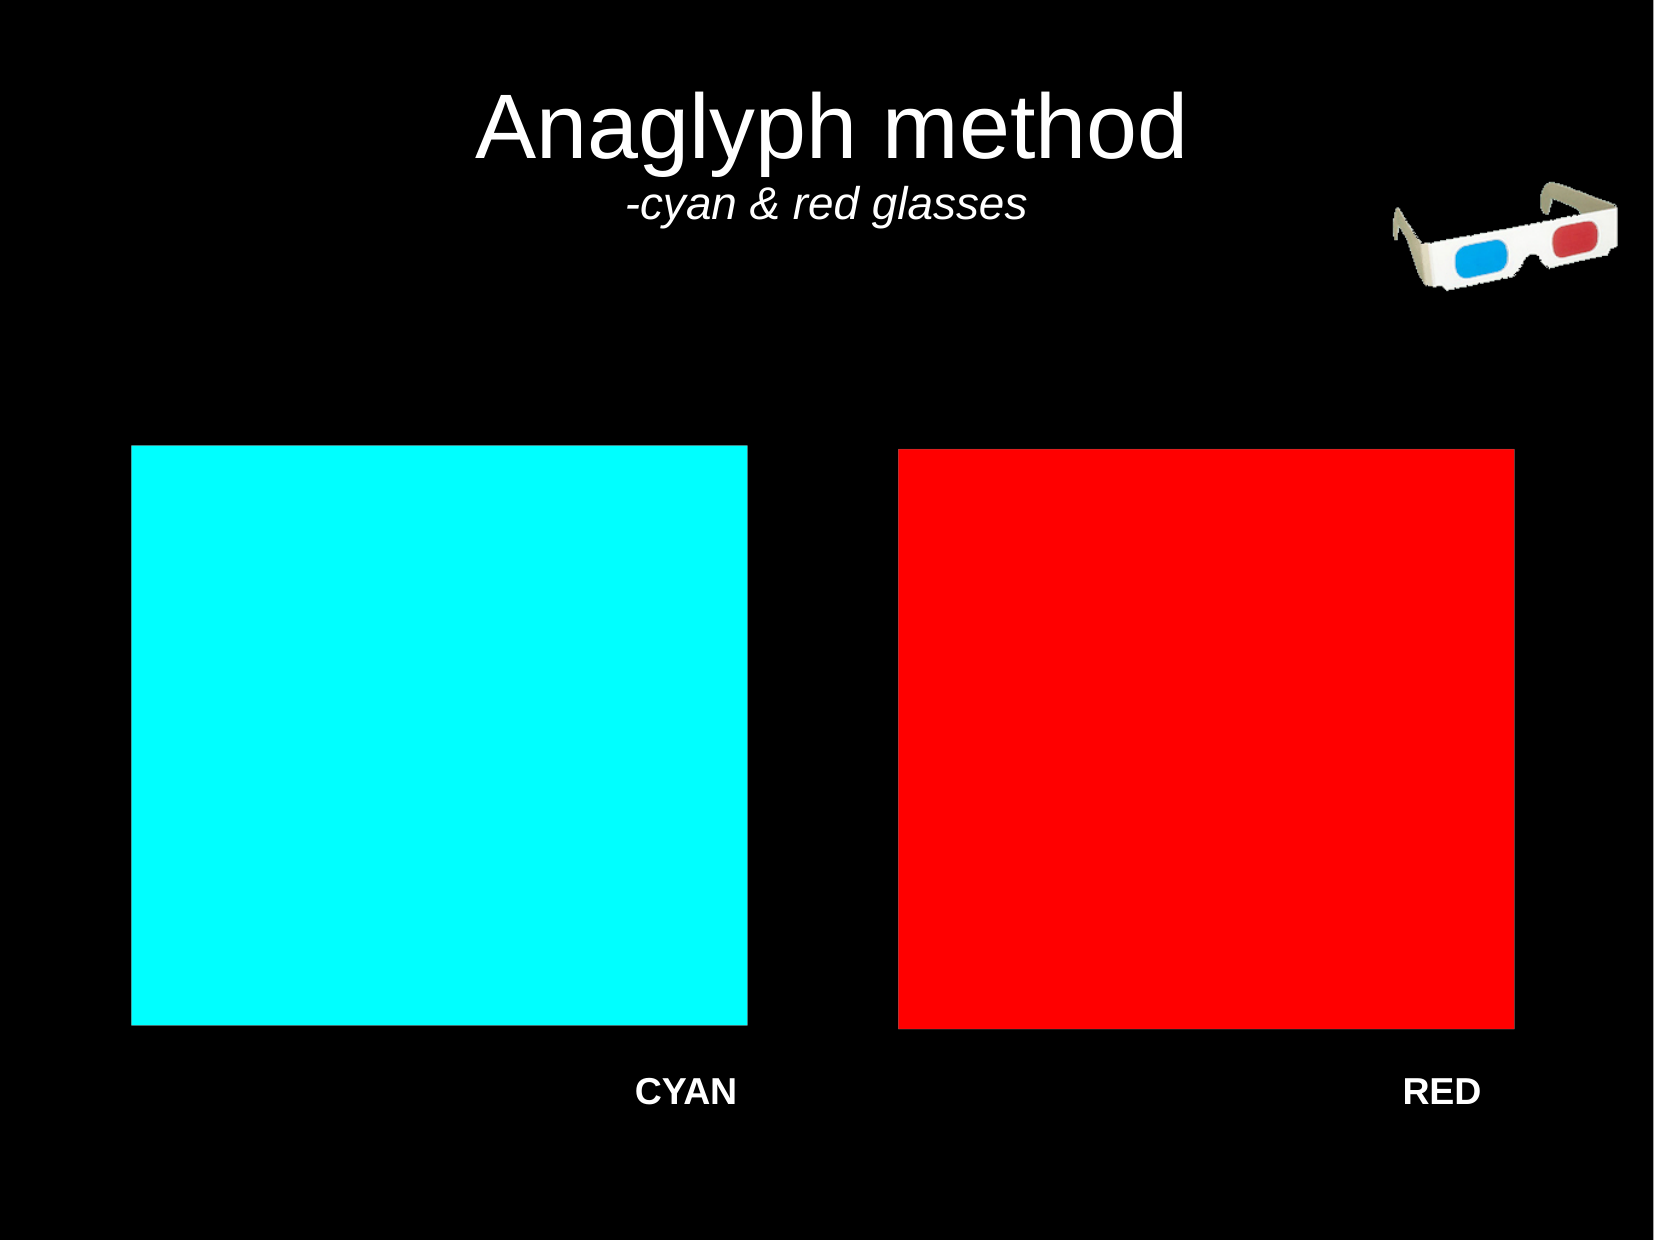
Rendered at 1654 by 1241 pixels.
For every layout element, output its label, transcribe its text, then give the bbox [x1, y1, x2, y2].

text_box RED [1387, 1062, 1506, 1122]
title Anaglyph method -cyan & red glasses [88, 59, 1577, 246]
text_box CYAN [620, 1062, 768, 1123]
picture [1387, 176, 1625, 296]
picture [88, 413, 1535, 1123]
